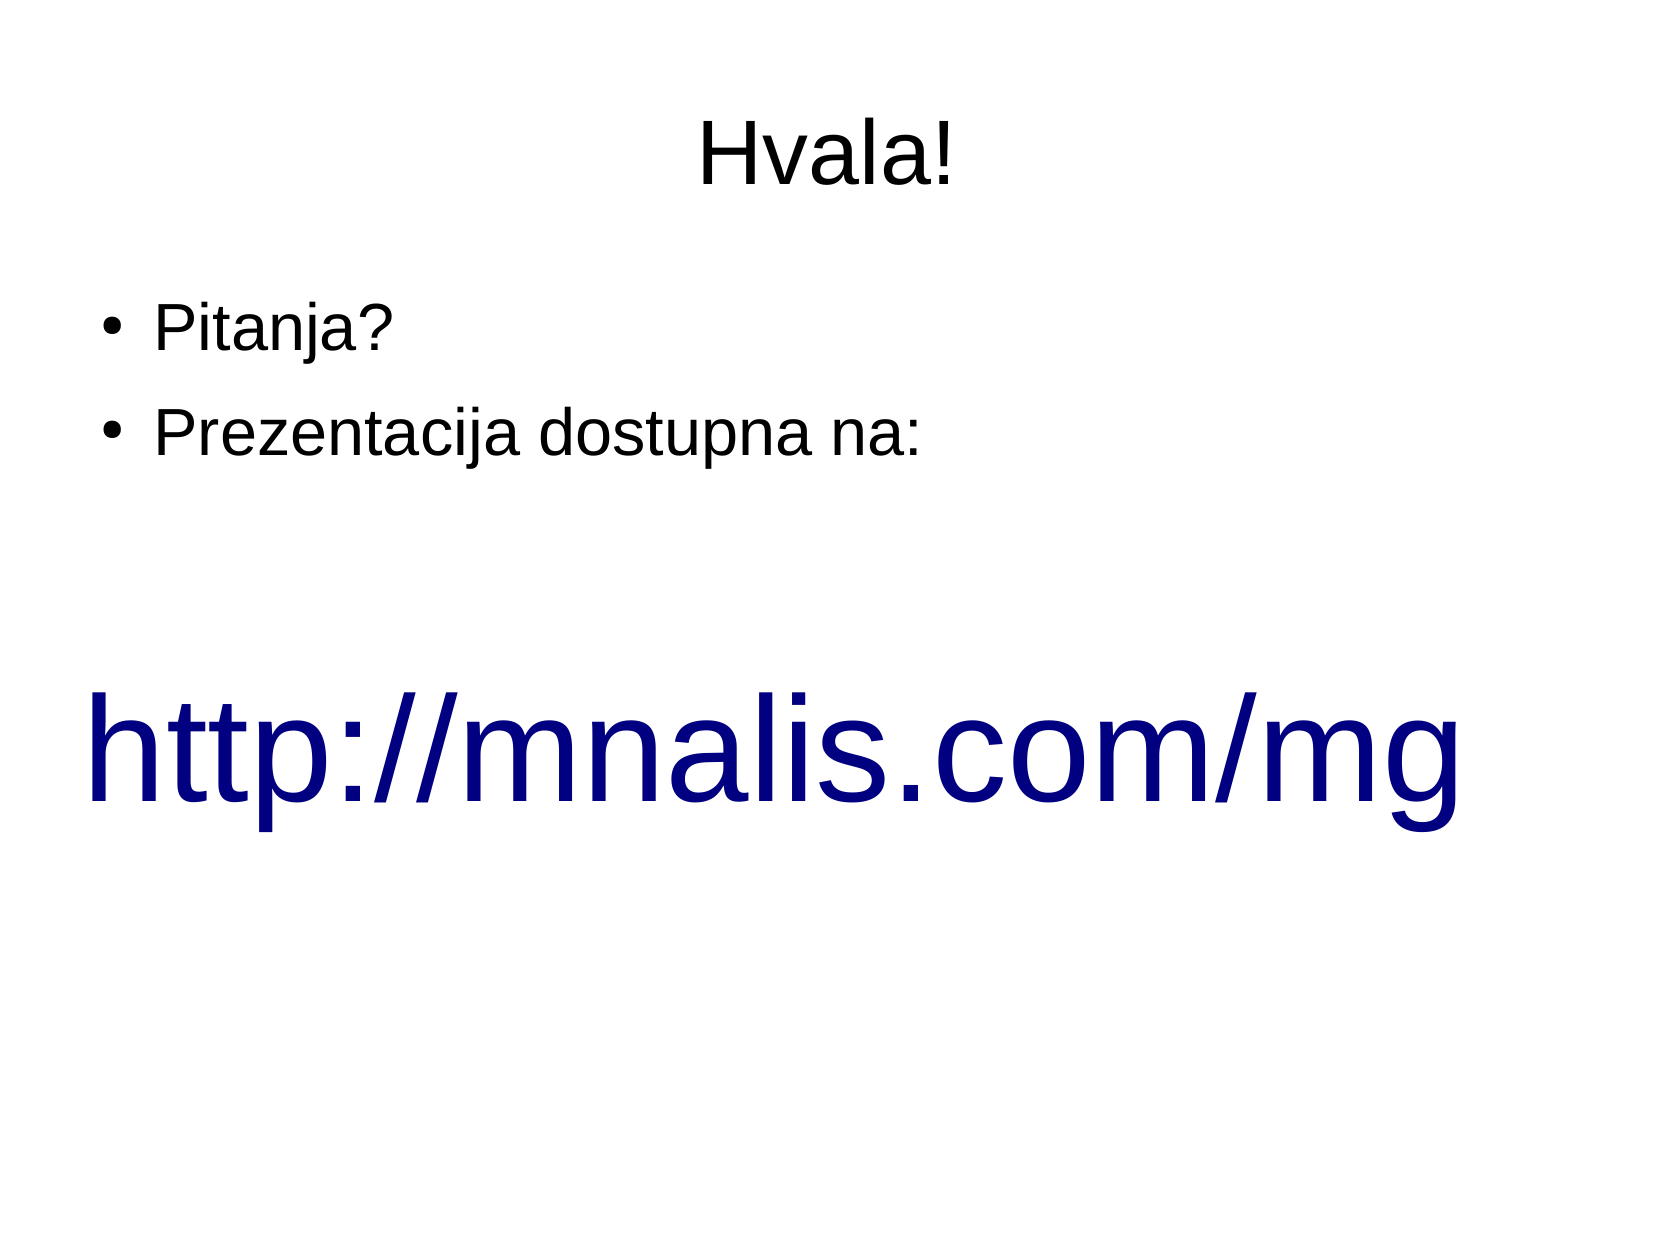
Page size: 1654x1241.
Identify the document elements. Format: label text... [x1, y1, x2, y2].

list http://mnalis.com/mg [82, 665, 1538, 1009]
title Hvala! [82, 49, 1571, 257]
list Pitanja? Prezentacija dostupna na: [82, 290, 1538, 634]
